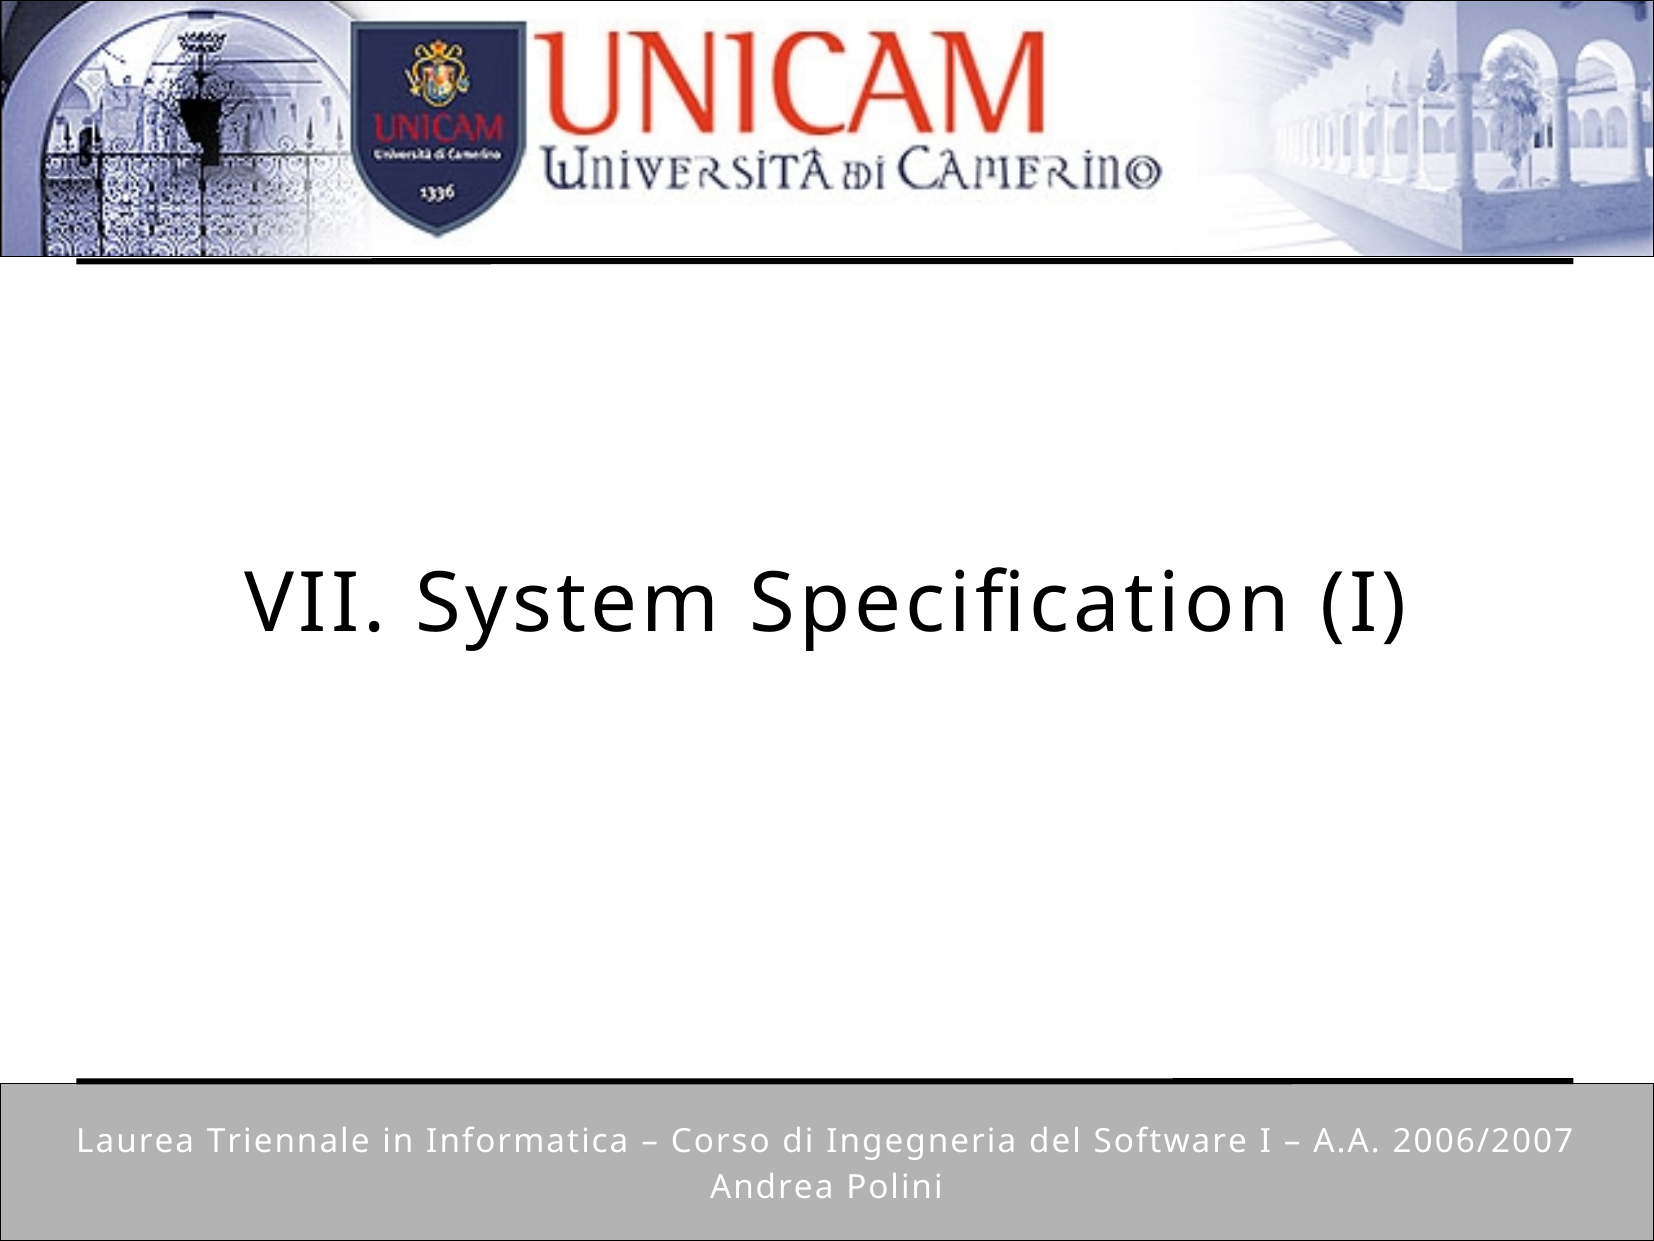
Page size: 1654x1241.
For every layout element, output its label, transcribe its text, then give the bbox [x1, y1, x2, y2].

title VII. System Specification (I) [82, 495, 1571, 704]
picture [1, 1, 1653, 256]
